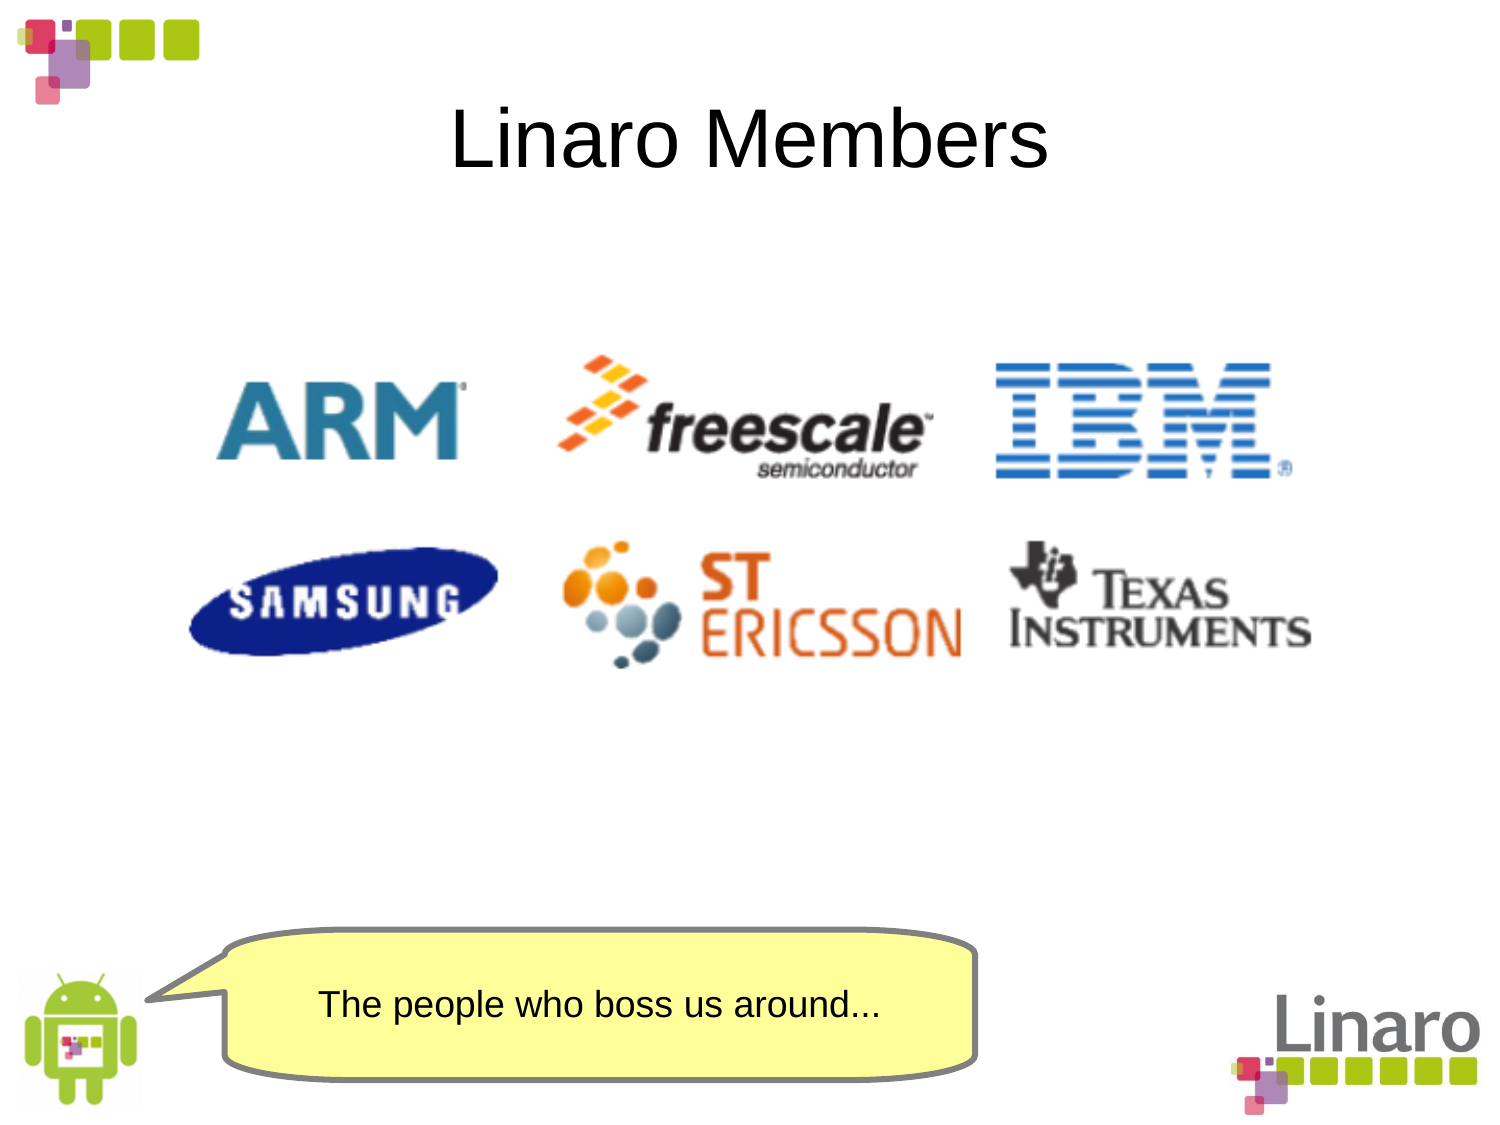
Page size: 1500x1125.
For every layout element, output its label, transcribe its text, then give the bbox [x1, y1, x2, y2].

picture [1219, 986, 1491, 1123]
picture [16, 12, 205, 121]
picture [123, 322, 1374, 688]
picture [18, 971, 142, 1109]
text_box The people who boss us around... [147, 929, 976, 1081]
title Linaro Members [74, 44, 1425, 233]
